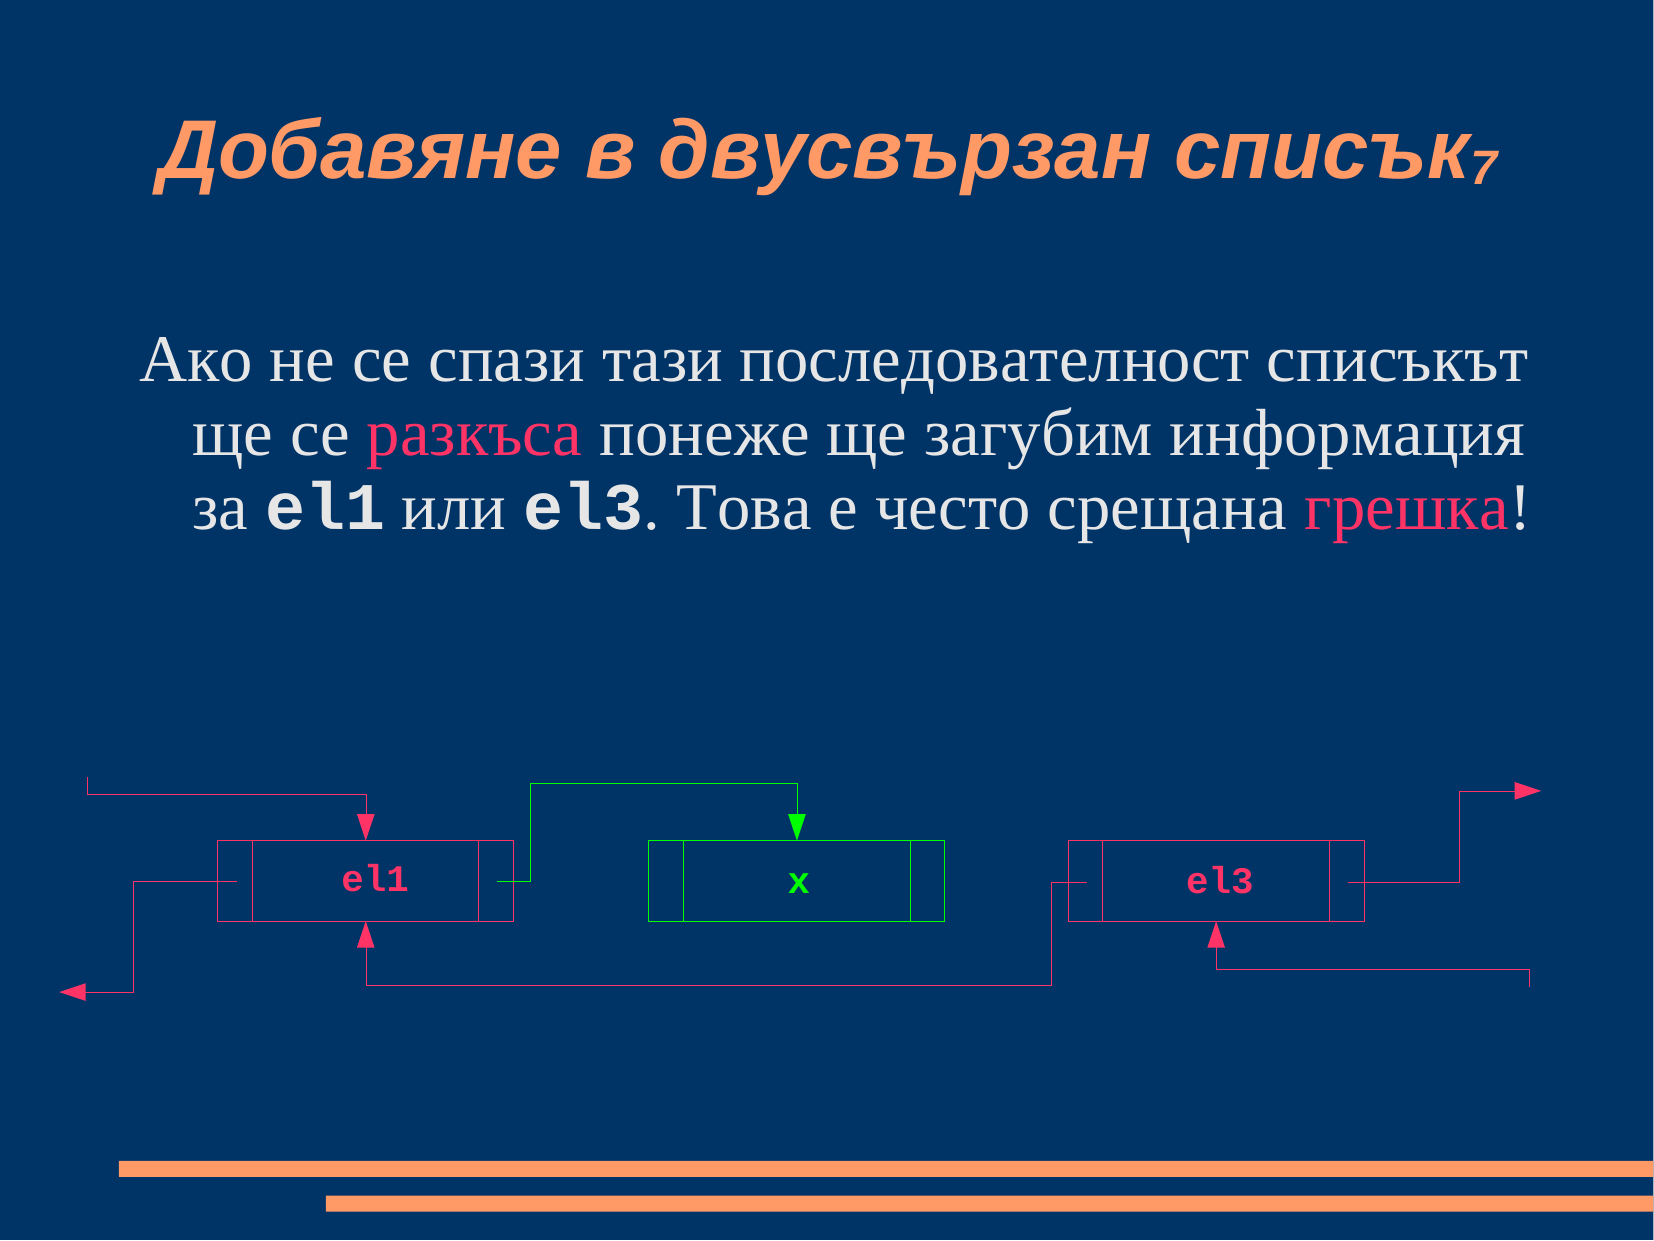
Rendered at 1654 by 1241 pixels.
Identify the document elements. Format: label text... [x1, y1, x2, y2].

title Добавяне в двусвързан списък7 [121, 46, 1534, 254]
list Ако не се спази тази последователност списъкът ще се разкъса понеже ще загубим информация за el1 или el3. Това е често срещана грешка! [121, 322, 1561, 1133]
text_box x [667, 852, 929, 913]
